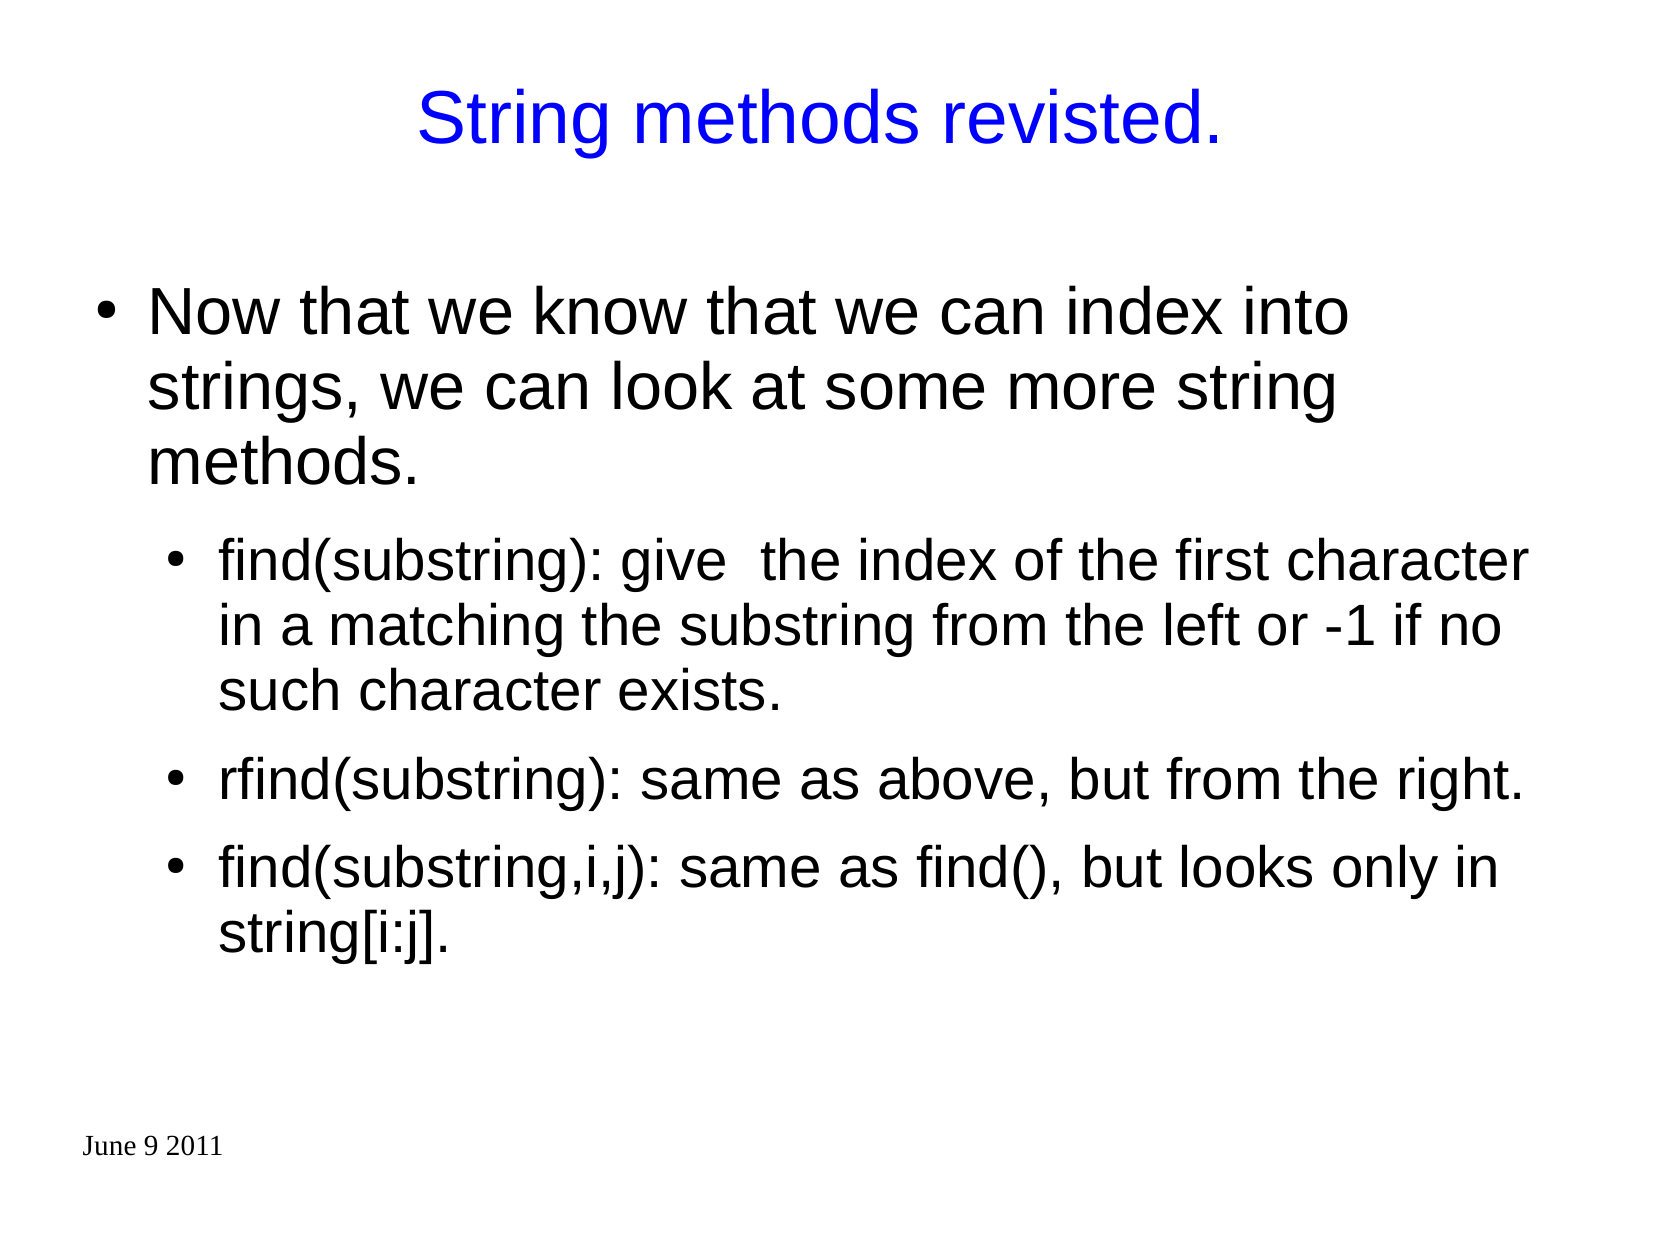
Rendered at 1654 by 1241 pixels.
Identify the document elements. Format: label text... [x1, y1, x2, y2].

title String methods revisted. [76, 58, 1565, 178]
list Now that we know that we can index into strings, we can look at some more string methods. find(substring): give the index of the first character in a matching the substring from the left or -1 if no such character exists. rfind(substring): same as above, but from the right. find(substring,i,j): same as find(), but looks only in string[i:j]. [76, 274, 1565, 1093]
